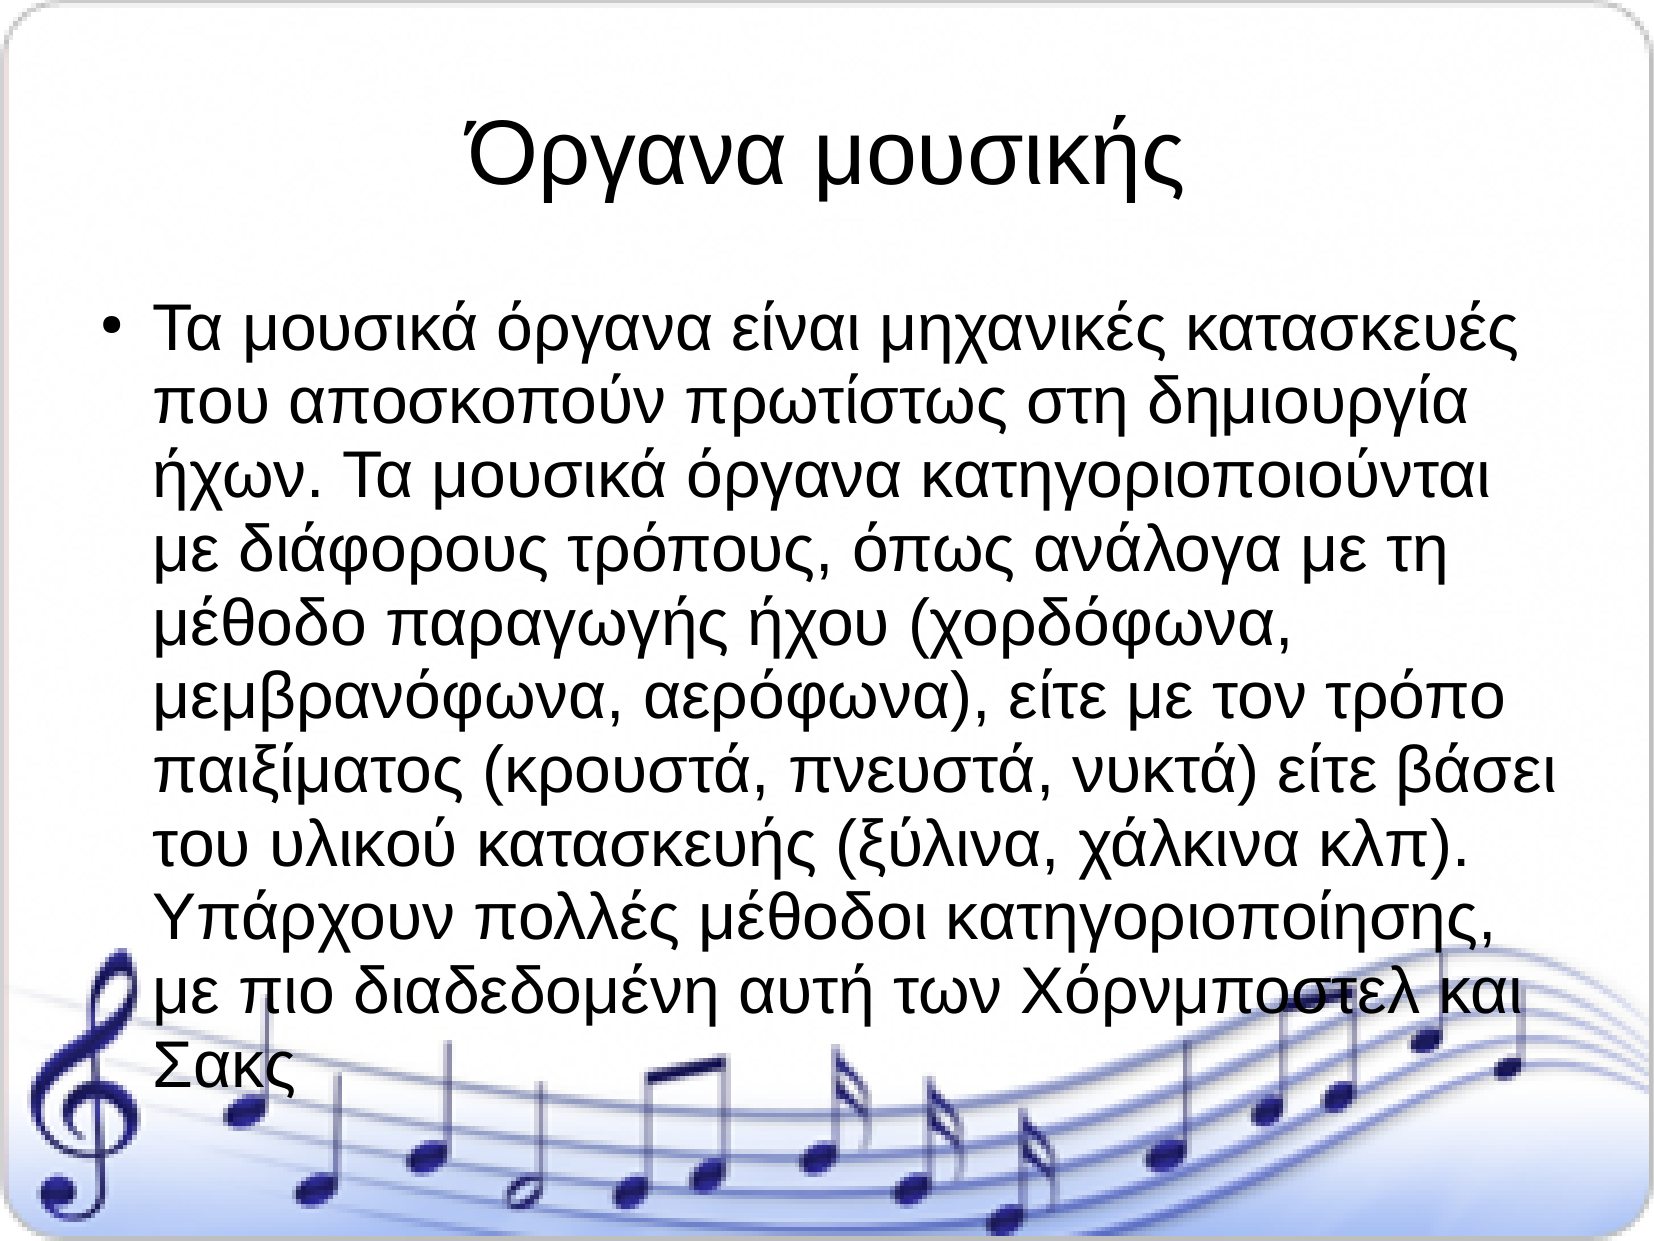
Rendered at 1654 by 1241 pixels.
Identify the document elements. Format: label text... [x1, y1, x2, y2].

list Τα μουσικά όργανα είναι μηχανικές κατασκευές που αποσκοπούν πρωτίστως στη δημιουργία ήχων. Τα μουσικά όργανα κατηγοριοποιούνται με διάφορους τρόπους, όπως ανάλογα με τη μέθοδο παραγωγής ήχου (χορδόφωνα, μεμβρανόφωνα, αερόφωνα), είτε με τον τρόπο παιξίματος (κρουστά, πνευστά, νυκτά) είτε βάσει του υλικού κατασκευής (ξύλινα, χάλκινα κλπ). Υπάρχουν πολλές μέθοδοι κατηγοριοποίησης, με πιο διαδεδομένη αυτή των Χόρνμποστελ και Σακς [82, 290, 1571, 1109]
title Όργανα μουσικής [82, 49, 1571, 257]
picture [0, 0, 1654, 1241]
